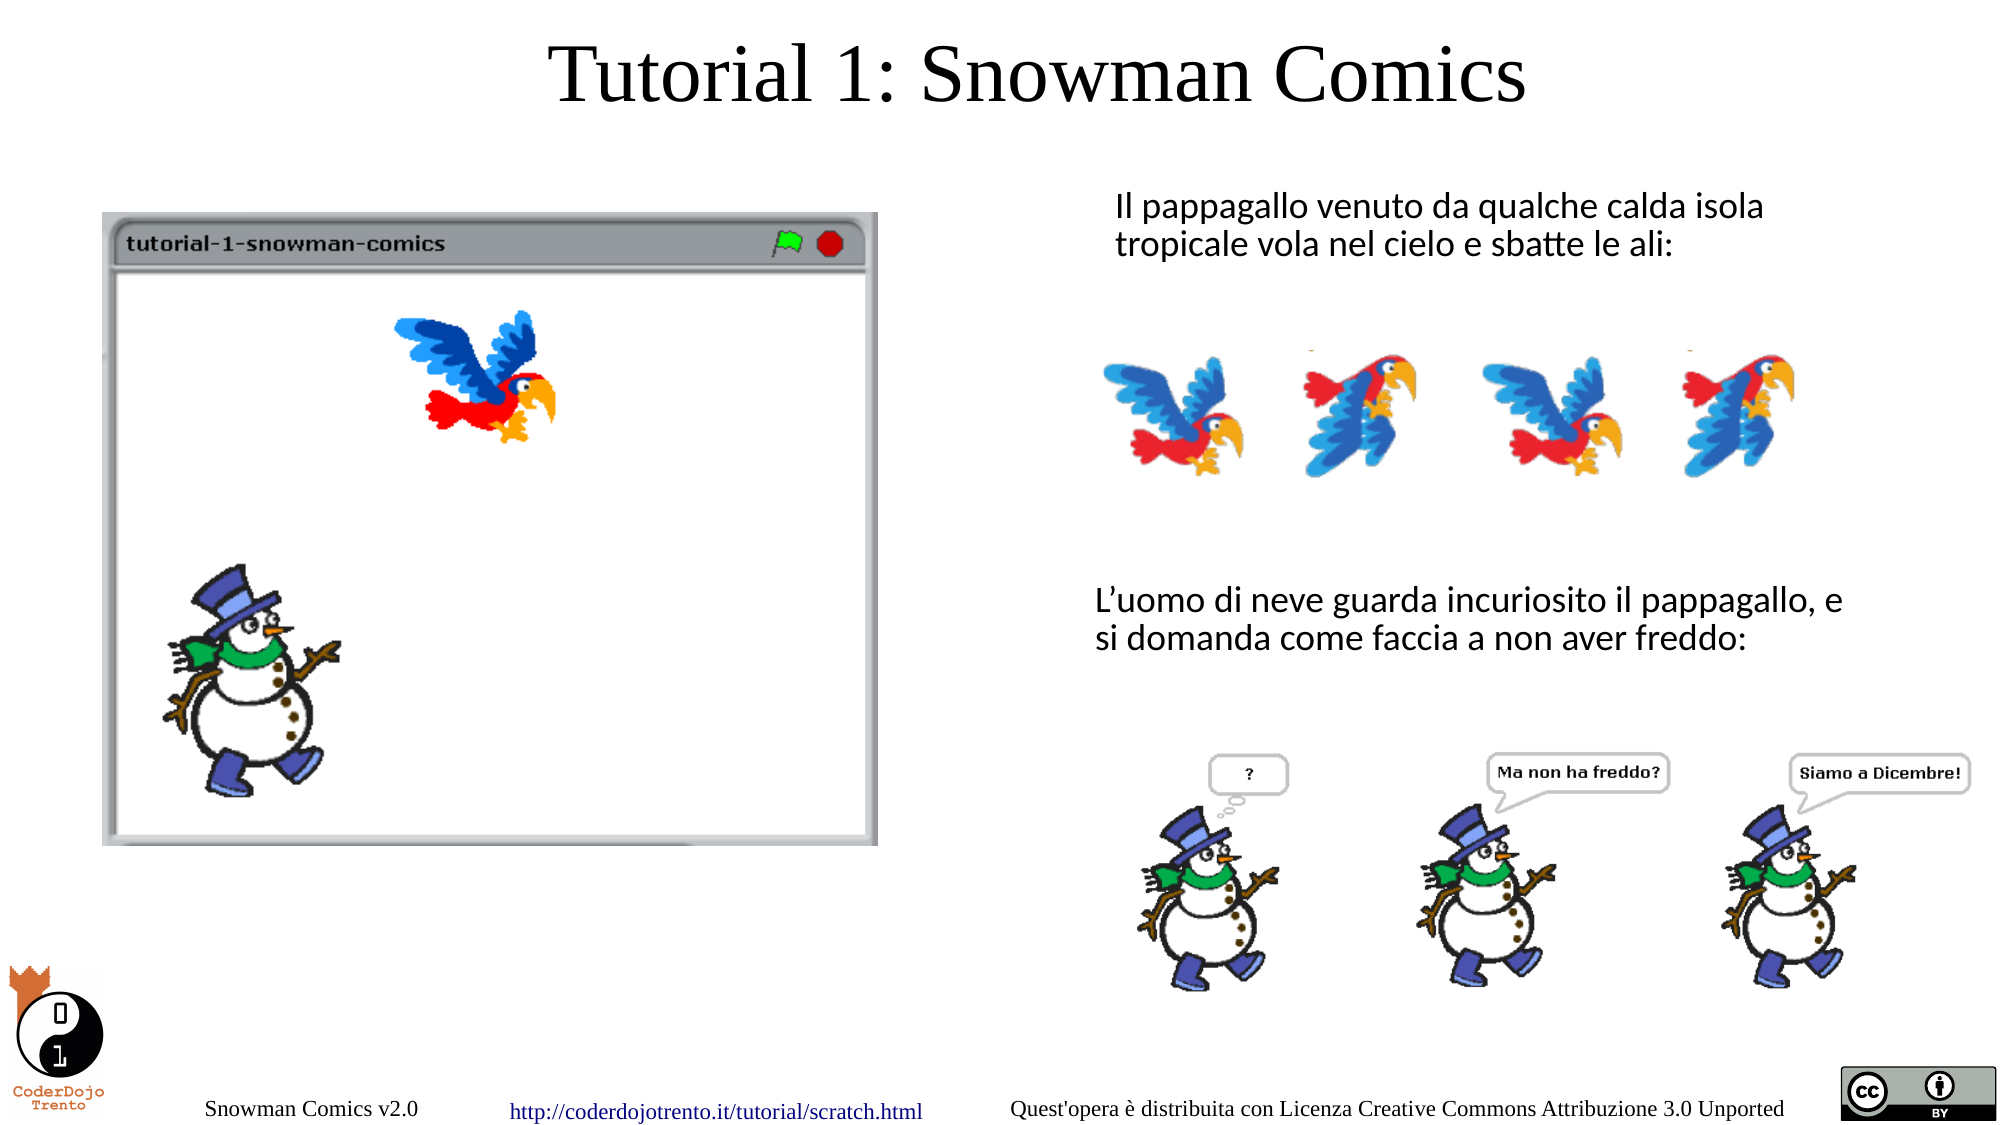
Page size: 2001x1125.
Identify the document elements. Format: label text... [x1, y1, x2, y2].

picture [1126, 740, 1313, 999]
text_box Quest'opera è distribuita con Licenza Creative Commons Attribuzione 3.0 Unported [989, 1088, 1817, 1125]
text_box http://coderdojotrento.it/tutorial/scratch.html [494, 1091, 940, 1125]
picture [1414, 746, 1678, 992]
text_box Il pappagallo venuto da qualche calda isola tropicale vola nel cielo e sbatte le ali: [1100, 182, 1826, 290]
picture [1840, 1066, 1997, 1121]
picture [9, 966, 105, 1120]
picture [1087, 330, 1250, 481]
picture [1466, 330, 1629, 481]
picture [1666, 350, 1807, 481]
picture [1719, 748, 1982, 1002]
text_box Snowman Comics v2.0 [189, 1088, 462, 1125]
text_box Tutorial 1: Snowman Comics [532, 19, 1544, 127]
picture [102, 212, 878, 846]
text_box L’uomo di neve guarda incuriosito il pappagallo, e si domanda come faccia a non aver freddo: [1080, 576, 1890, 684]
picture [1287, 350, 1429, 481]
